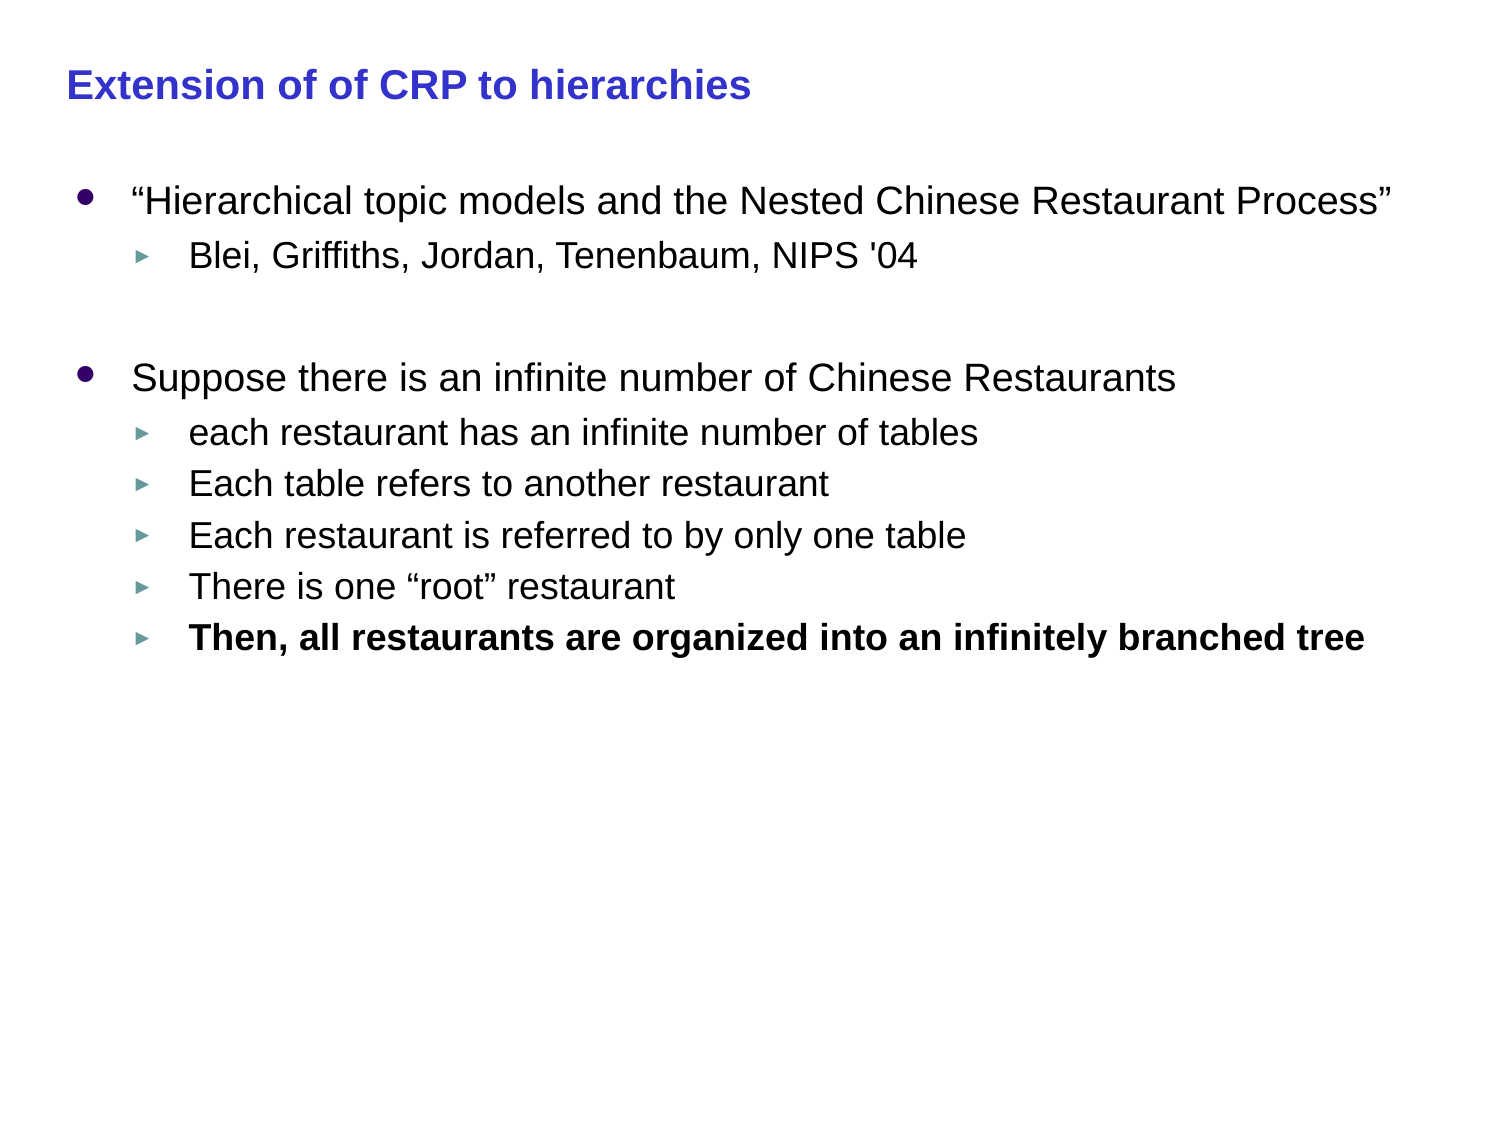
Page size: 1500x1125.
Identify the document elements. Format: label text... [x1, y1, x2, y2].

list “Hierarchical topic models and the Nested Chinese Restaurant Process” Blei, Griffiths, Jordan, Tenenbaum, NIPS '04 Suppose there is an infinite number of Chinese Restaurants each restaurant has an infinite number of tables Each table refers to another restaurant Each restaurant is referred to by only one table There is one “root” restaurant Then, all restaurants are organized into an infinitely branched tree [75, 178, 1425, 1005]
title Extension of of CRP to hierarchies [51, 46, 1459, 123]
